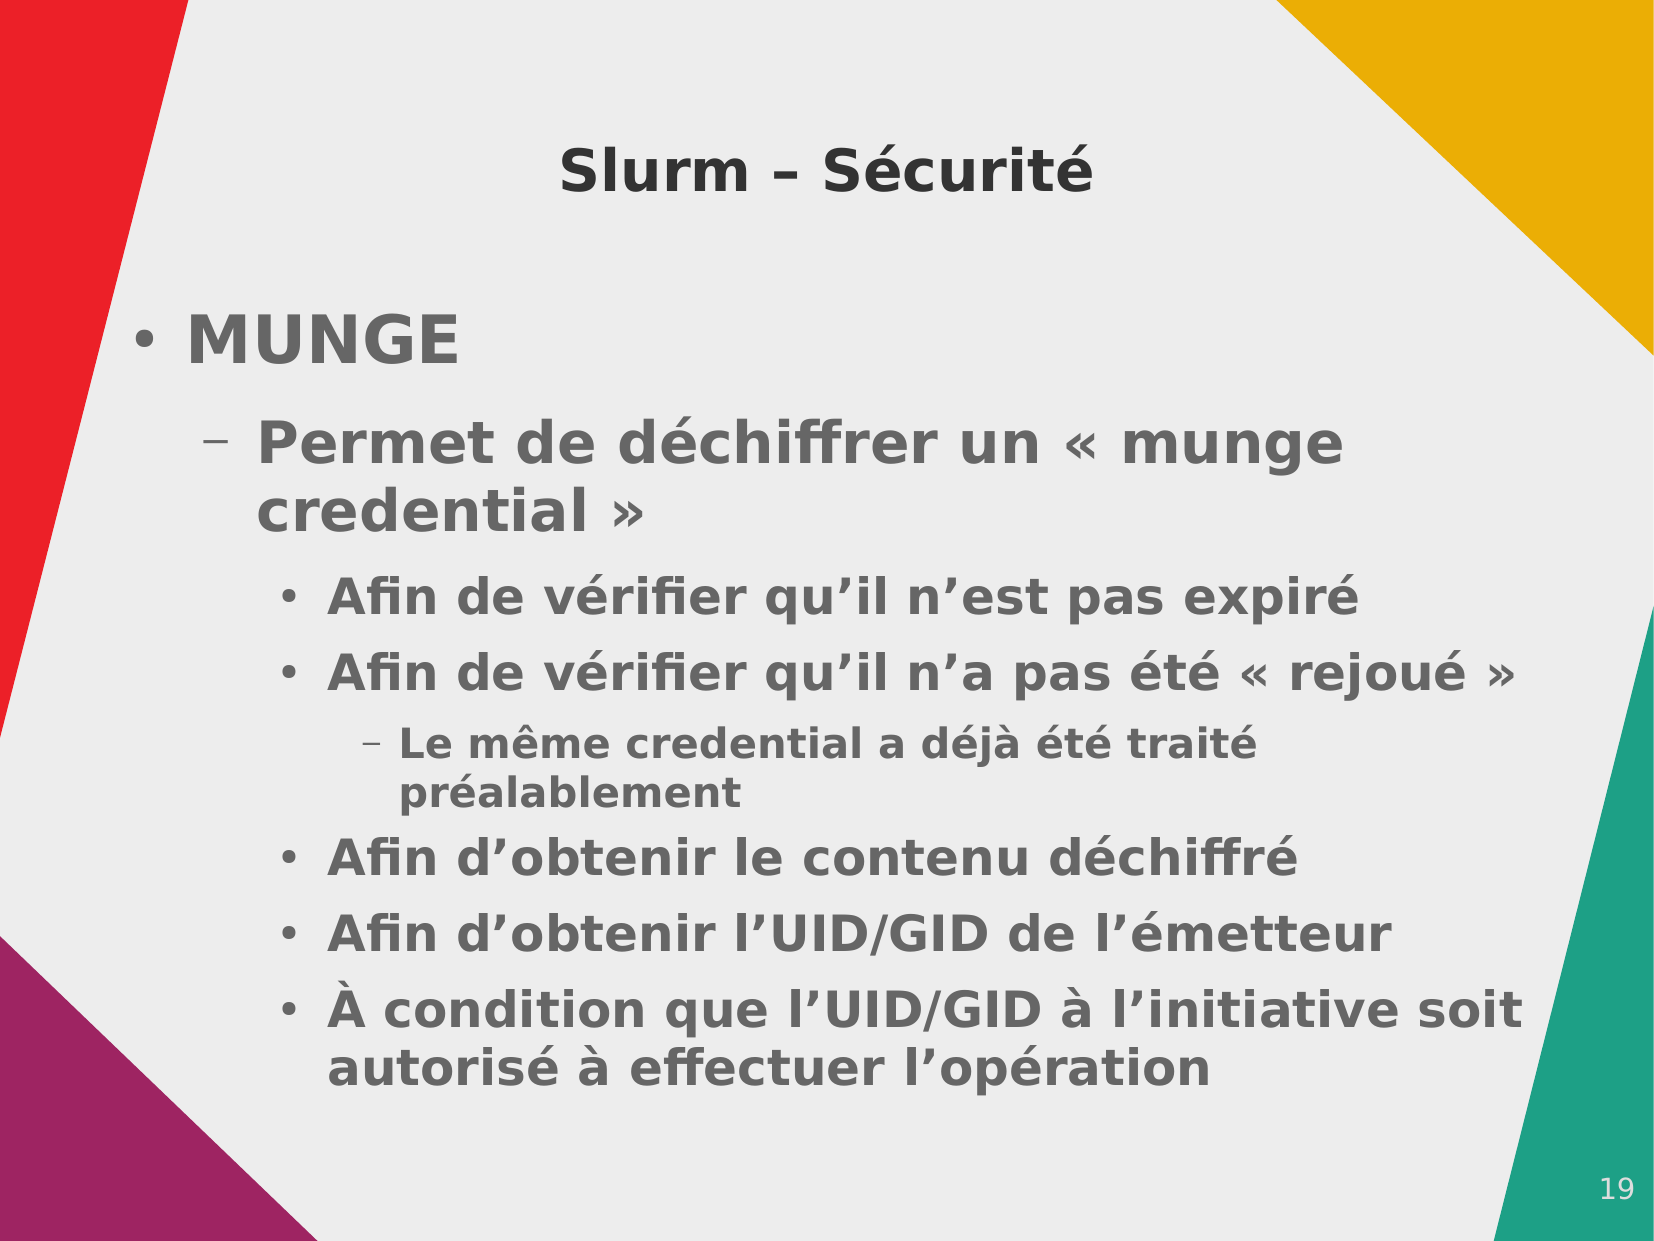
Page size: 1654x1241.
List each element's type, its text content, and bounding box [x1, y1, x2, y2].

title Slurm – Sécurité [114, 73, 1539, 271]
list MUNGE Permet de déchiffrer un « munge credential » Afin de vérifier qu’il n’est pas expiré Afin de vérifier qu’il n’a pas été « rejoué » Le même credential a déjà été traité préalablement Afin d’obtenir le contenu déchiffré Afin d’obtenir l’UID/GID de l’émetteur À condition que l’UID/GID à l’initiative soit autorisé à effectuer l’opération [114, 302, 1539, 1217]
